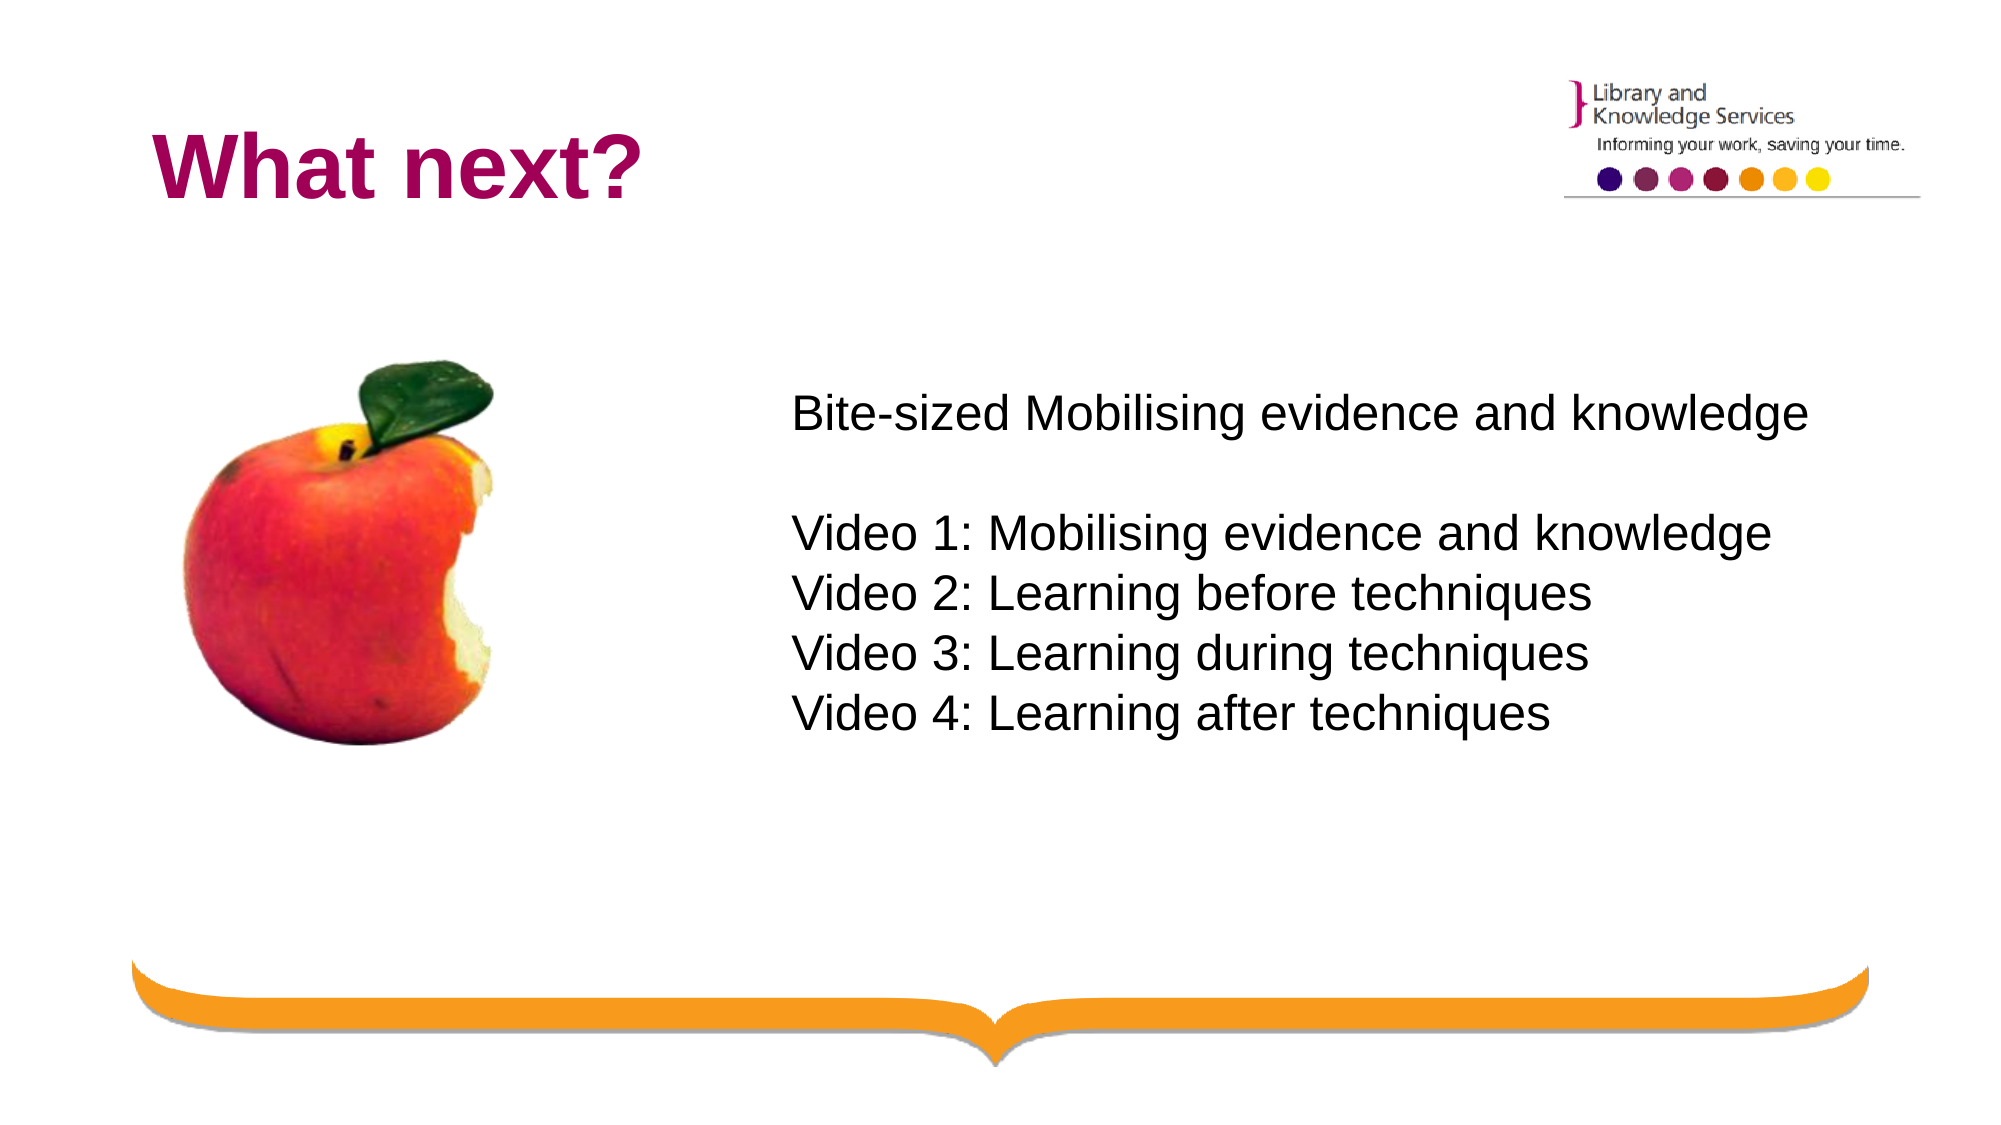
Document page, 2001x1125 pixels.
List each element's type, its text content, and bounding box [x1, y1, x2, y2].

picture [132, 959, 1868, 1063]
text_box Bite-sized Mobilising evidence and knowledge Video 1: Mobilising evidence and knowledge Video 2: Learning before techniques Video 3: Learning during techniques Video 4: Learning after techniques [776, 373, 1868, 752]
picture [132, 348, 538, 776]
title What next? [137, 59, 1863, 278]
picture [1564, 76, 1923, 196]
